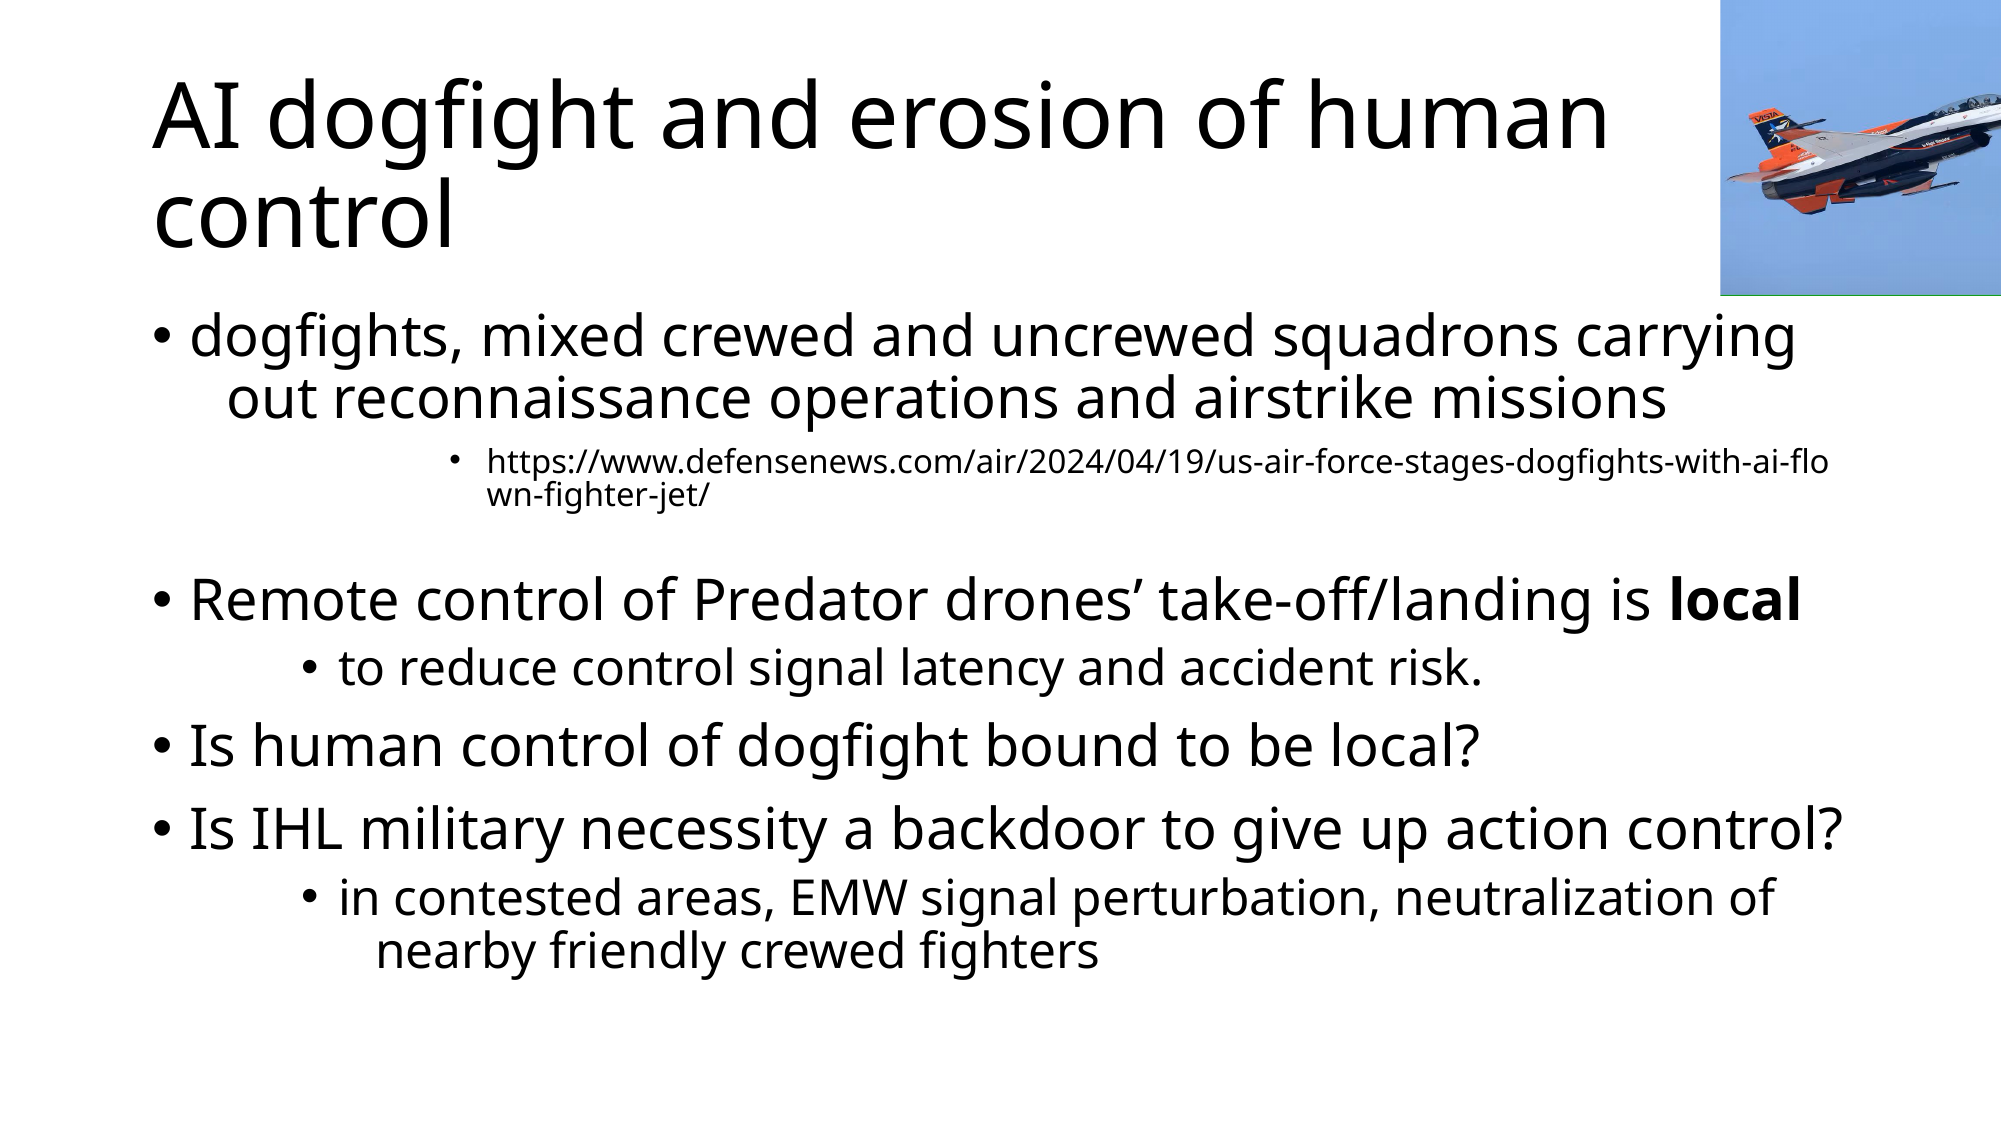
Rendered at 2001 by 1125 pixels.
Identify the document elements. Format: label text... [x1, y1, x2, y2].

picture [1720, 0, 2000, 296]
title AI dogfight and erosion of human control [137, 59, 1720, 278]
list dogfights, mixed crewed and uncrewed squadrons carrying out reconnaissance operations and airstrike missions https://www.defensenews.com/air/2024/04/19/us-air-force-stages-dogfights-with-ai-flown-fighter-jet/ Remote control of Predator drones’ take-off/landing is local to reduce control signal latency and accident risk. Is human control of dogfight bound to be local? Is IHL military necessity a backdoor to give up action control? in contested areas, EMW signal perturbation, neutralization of nearby friendly crewed fighters [137, 299, 1863, 1014]
